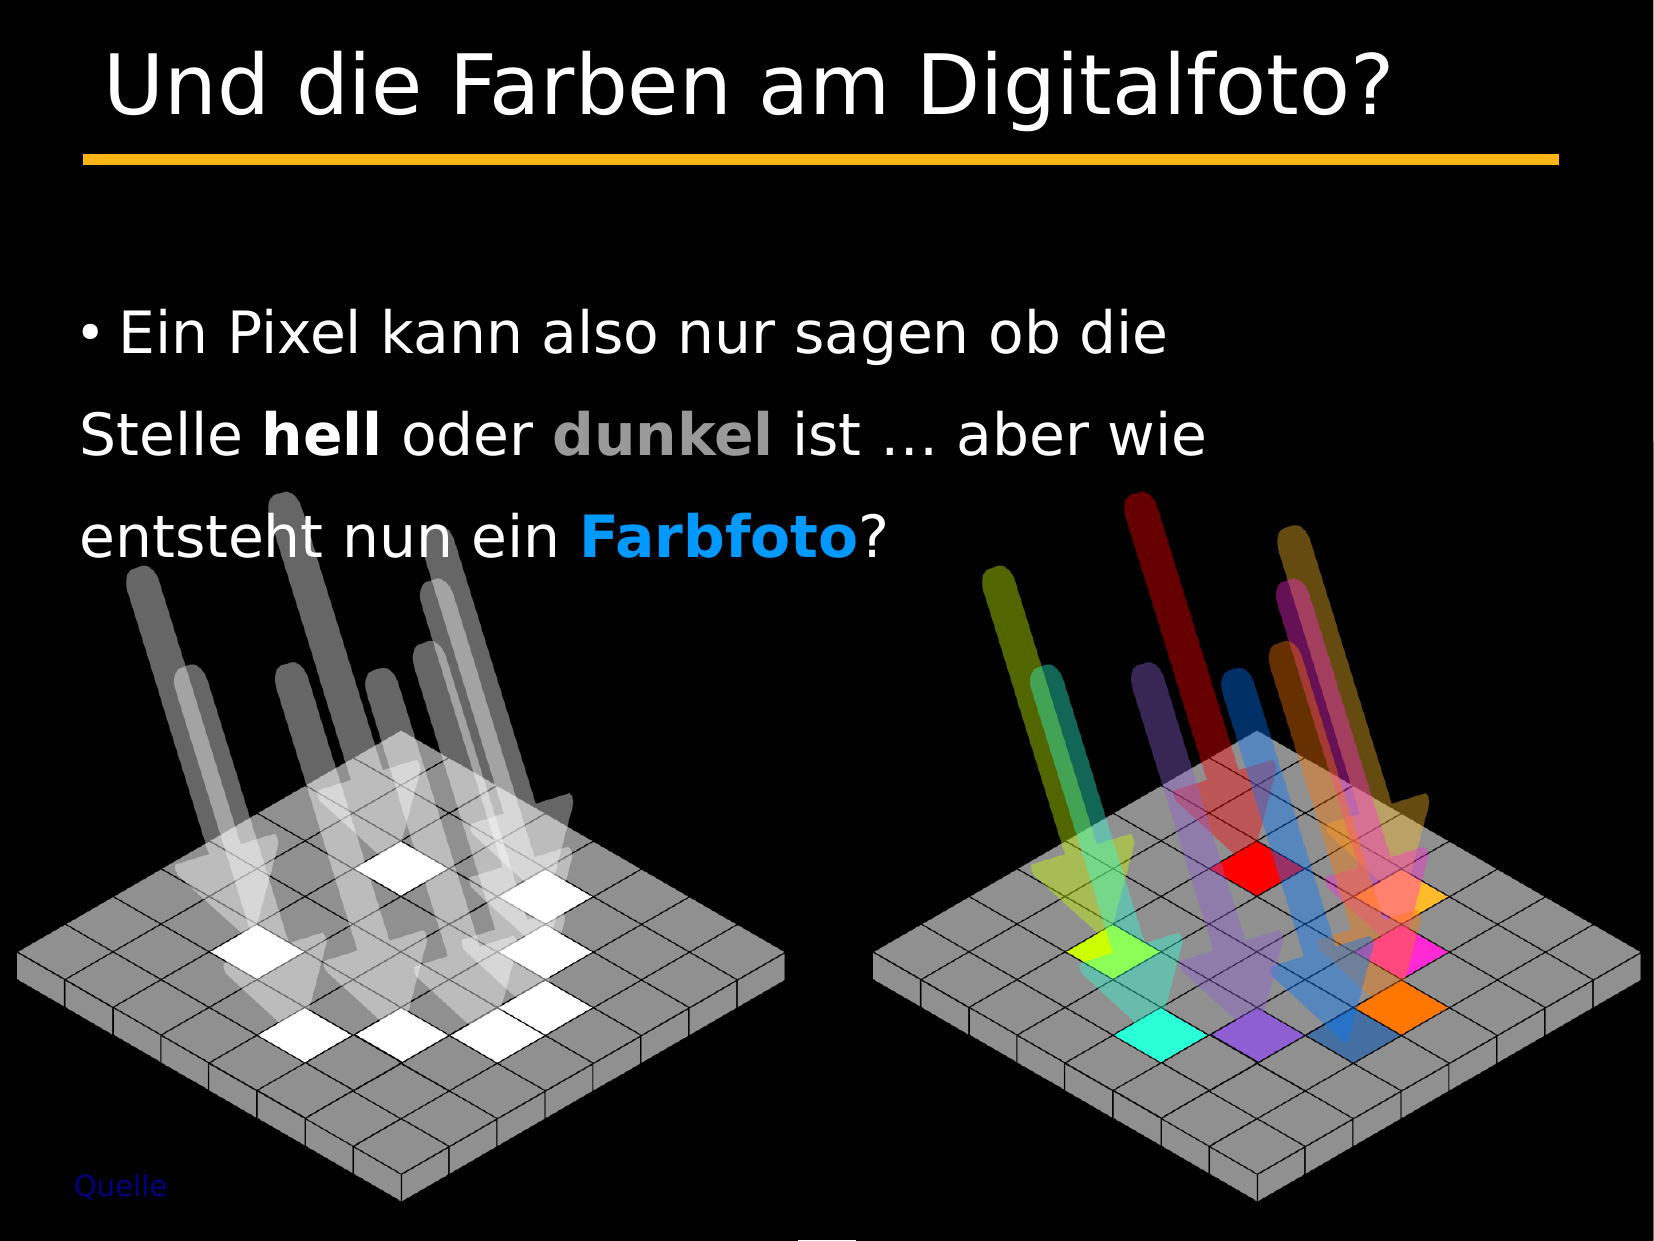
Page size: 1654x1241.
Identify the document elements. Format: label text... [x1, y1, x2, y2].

picture [856, 442, 1654, 1241]
text_box Quelle [59, 1161, 183, 1211]
picture [389, 545, 405, 553]
text_box Ein Pixel kann also nur sagen ob die Stelle hell oder dunkel ist … aber wie entsteht nun ein Farbfoto? [64, 258, 1329, 545]
picture [764, 545, 776, 551]
picture [628, 545, 639, 551]
title Und die Farben am Digitalfoto? [88, 29, 1625, 142]
picture [0, 442, 798, 1241]
picture [699, 545, 711, 550]
